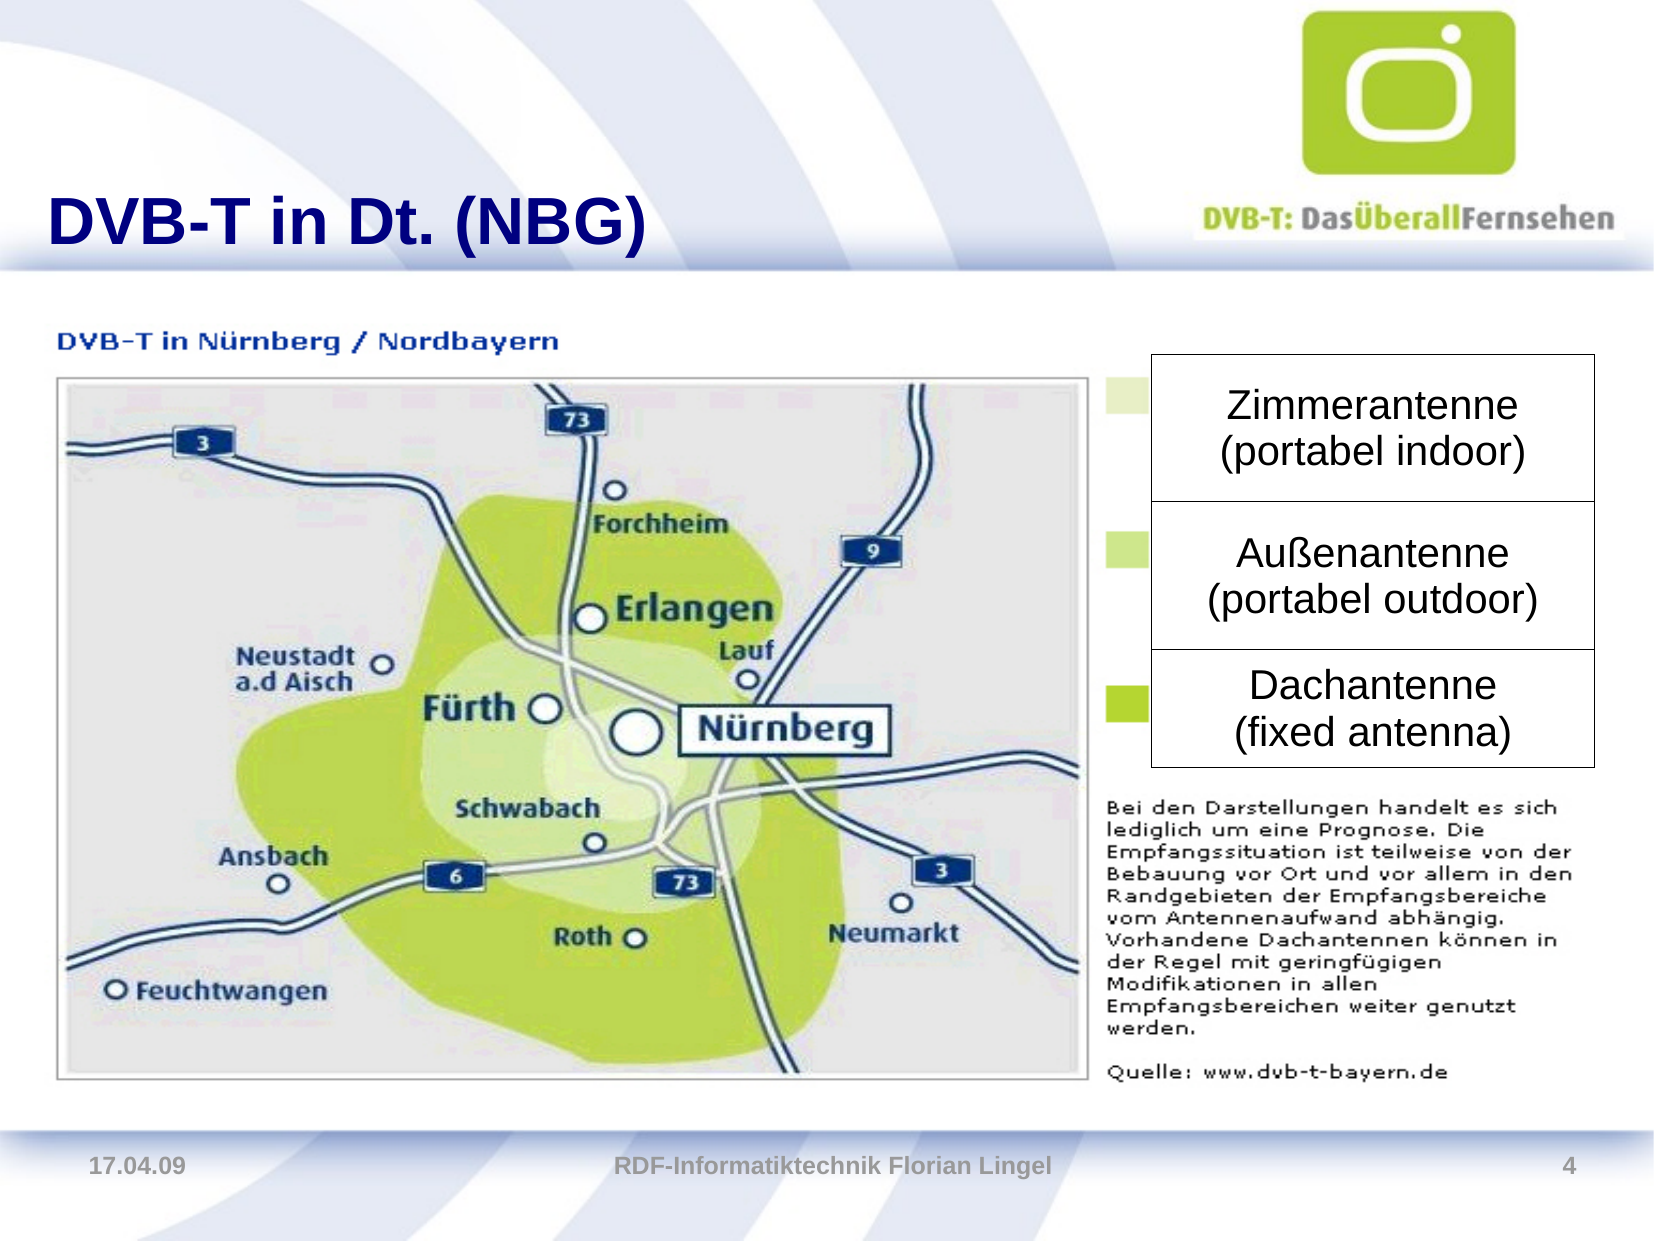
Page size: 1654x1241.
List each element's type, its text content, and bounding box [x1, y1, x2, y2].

text_box Zimmerantenne (portabel indoor) [1151, 354, 1595, 501]
picture [0, 0, 1654, 1241]
text_box Dachantenne (fixed antenna) [1151, 649, 1595, 768]
text_box Außenantenne (portabel outdoor) [1151, 501, 1595, 649]
title DVB-T in Dt. (NBG) [47, 177, 1063, 266]
